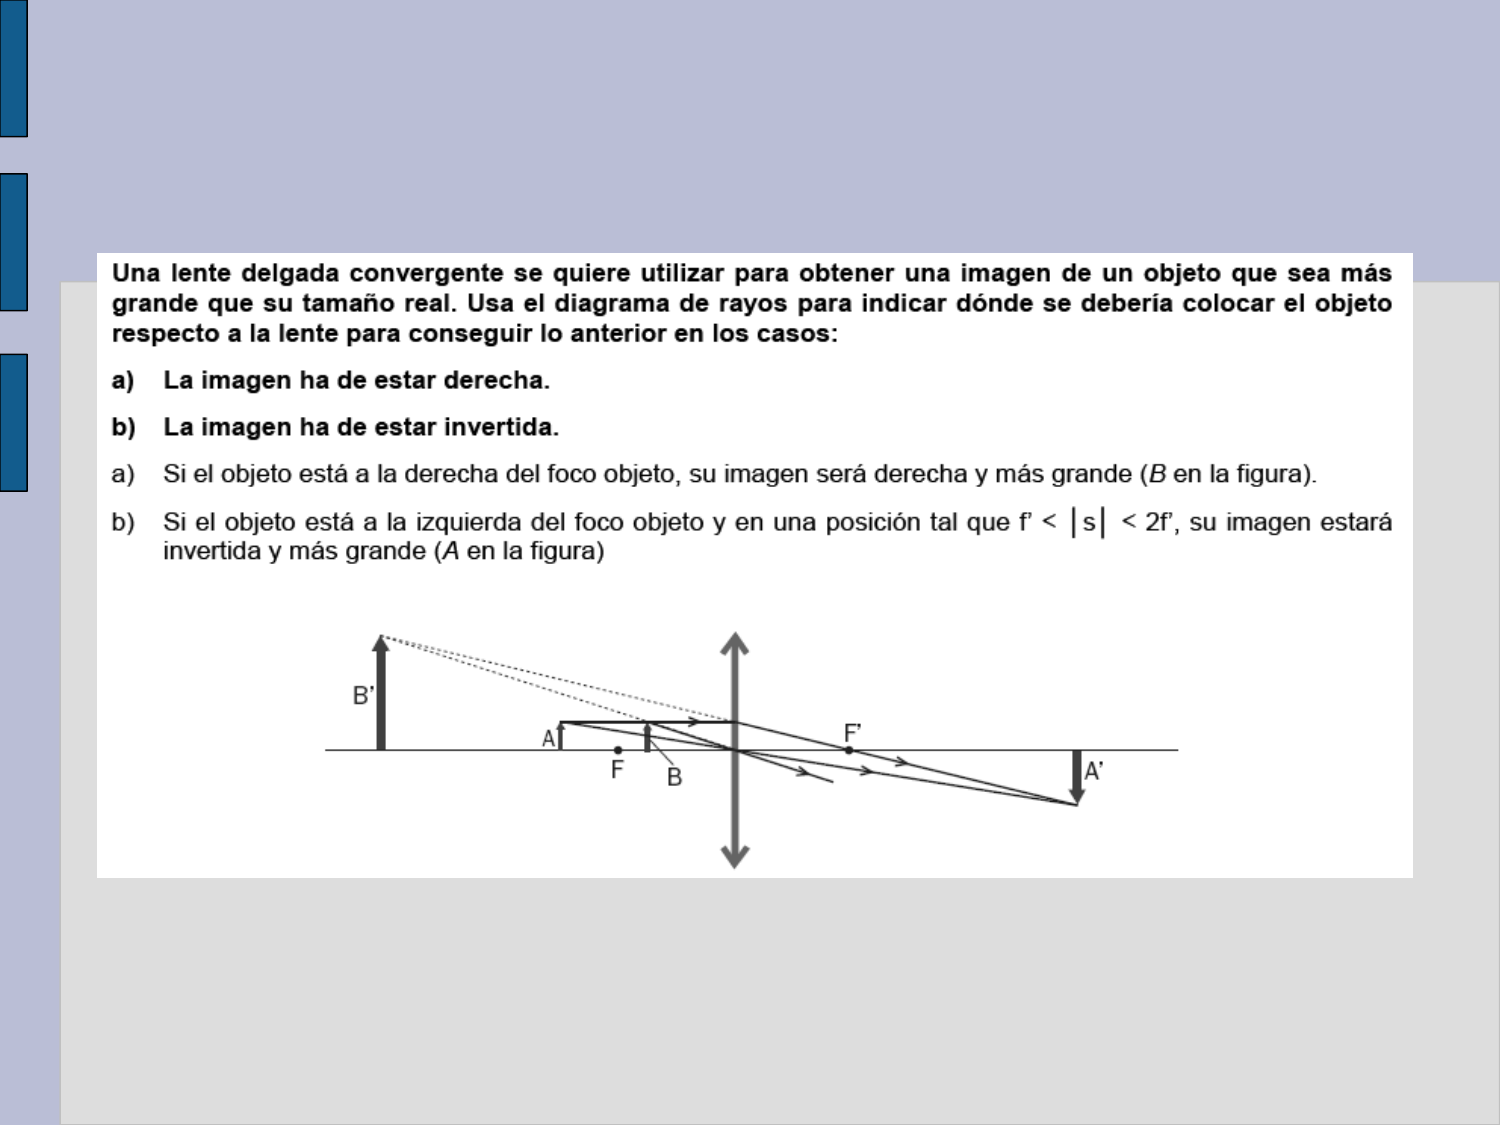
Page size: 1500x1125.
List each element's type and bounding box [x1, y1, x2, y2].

picture [97, 253, 1413, 878]
